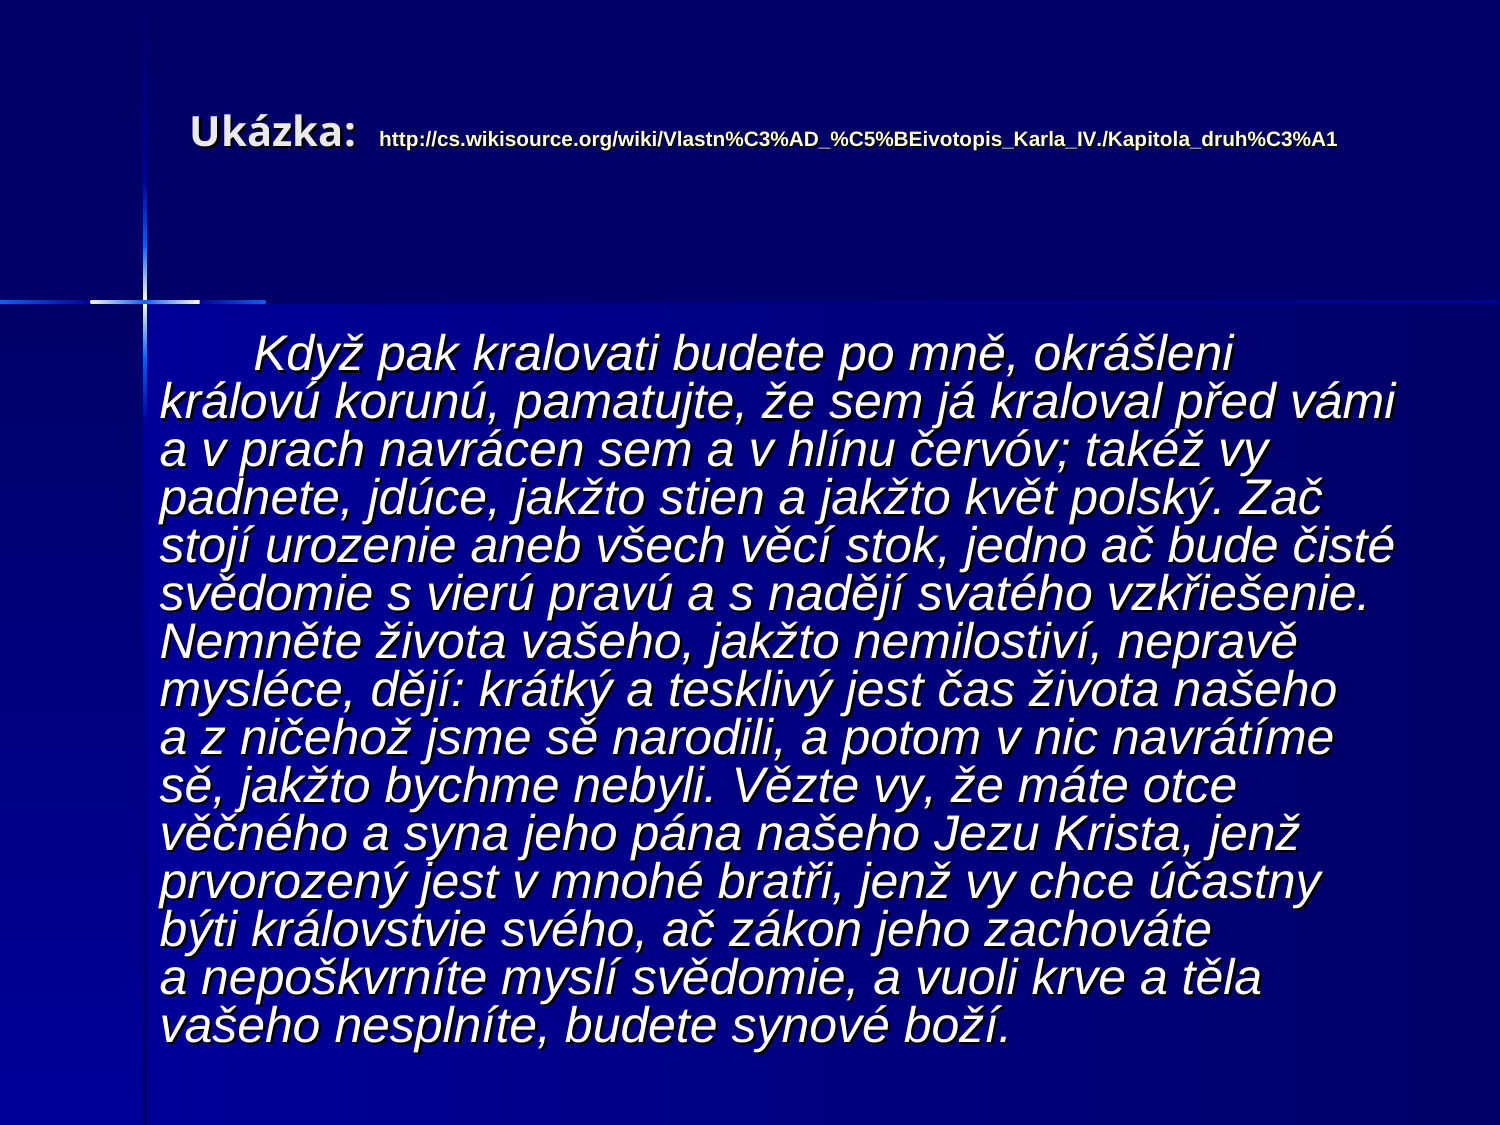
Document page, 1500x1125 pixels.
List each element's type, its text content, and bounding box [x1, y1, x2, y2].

title Ukázka: http://cs.wikisource.org/wiki/Vlastn%C3%AD_%C5%BEivotopis_Karla_IV./Kapitola_druh%C3%A1 [174, 49, 1413, 285]
list Když pak kralovati budete po mně, okrášleni královú korunú, pamatujte, že sem já kraloval před vámi a v prach navrácen sem a v hlínu červóv; takéž vy padnete, jdúce, jakžto stien a jakžto květ polský. Zač stojí urozenie aneb všech věcí stok, jedno ač bude čisté svědomie s vierú pravú a s nadějí svatého vzkřiešenie. Nemněte života vašeho, jakžto nemilostiví, nepravě mysléce, dějí: krátký a tesklivý jest čas života našeho a z ničehož jsme sě narodili, a potom v nic navrátíme sě, jakžto bychme nebyli. Vězte vy, že máte otce věčného a syna jeho pána našeho Jezu Krista, jenž prvorozený jest v mnohé bratři, jenž vy chce účastny býti královstvie svého, ač zákon jeho zachováte a nepoškvrníte myslí svědomie, a vuoli krve a těla vašeho nesplníte, budete synové boží. [88, 324, 1413, 1125]
